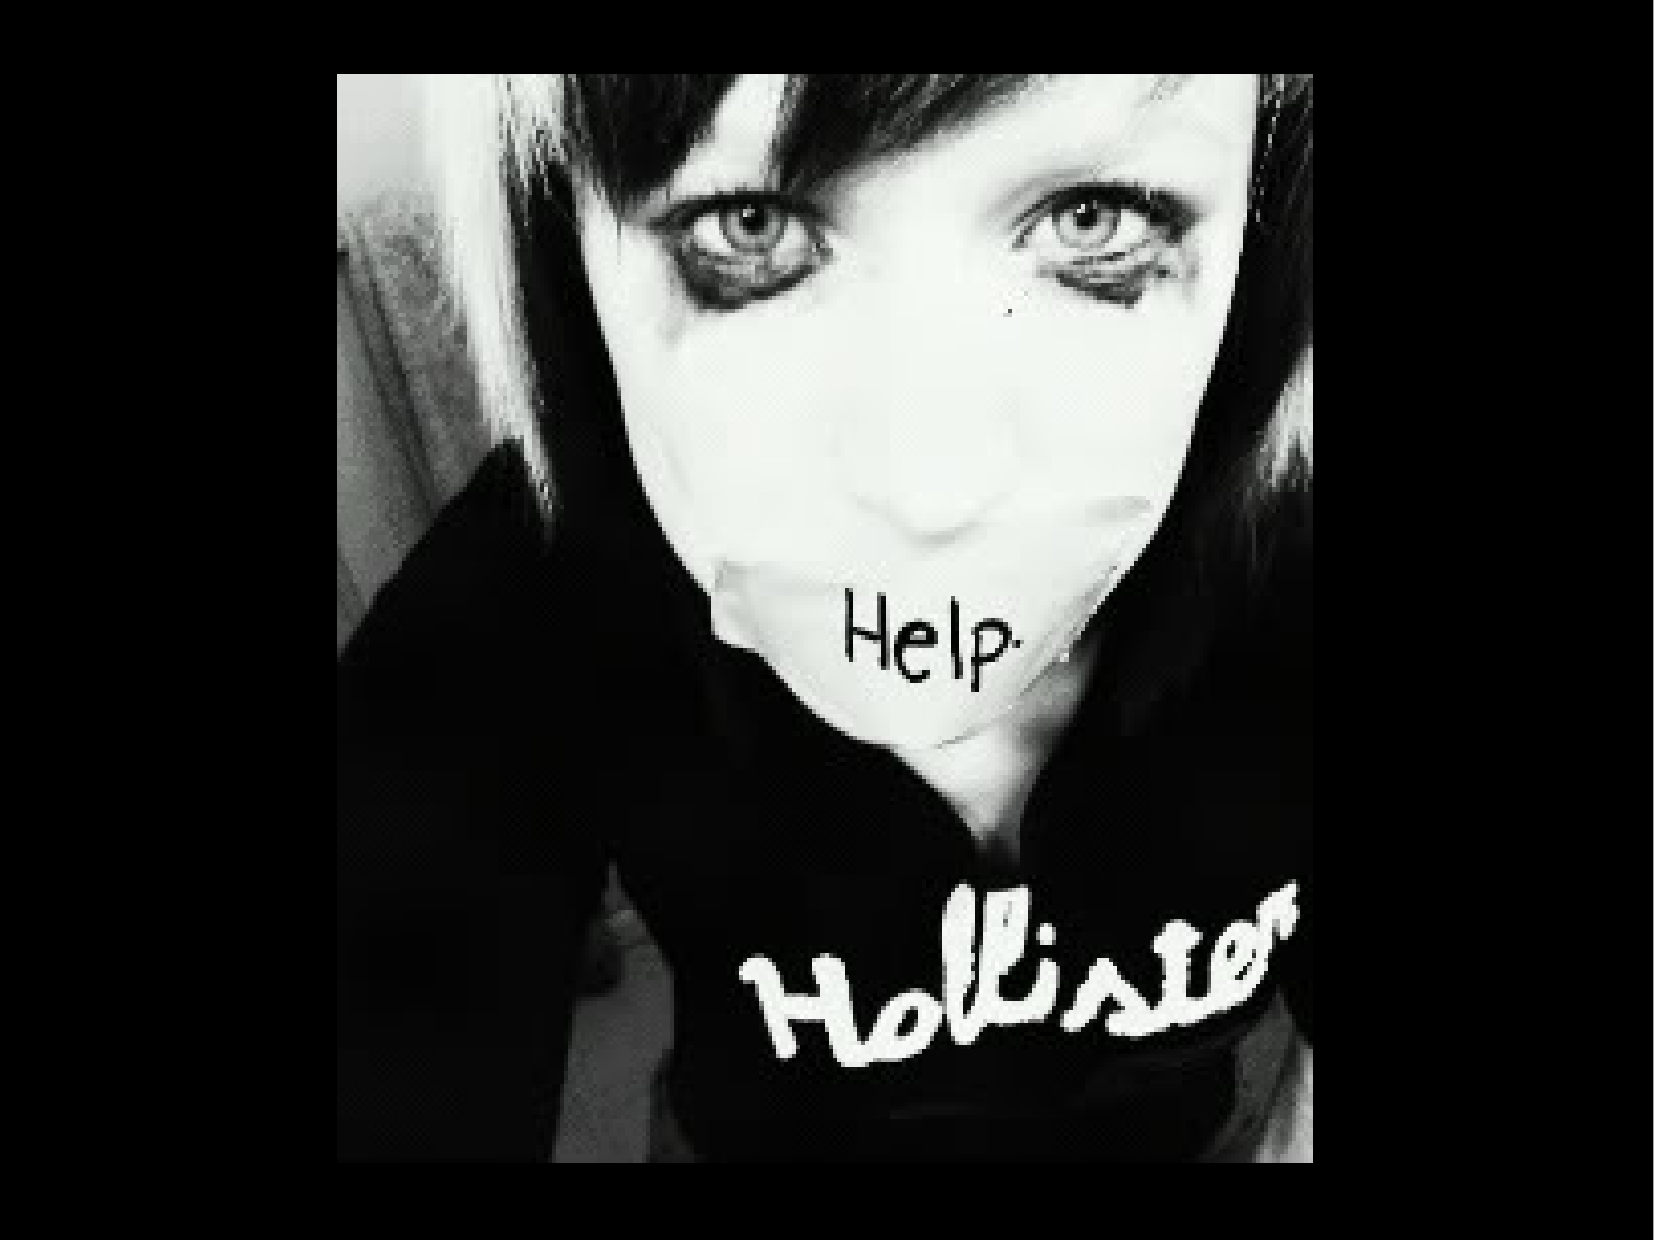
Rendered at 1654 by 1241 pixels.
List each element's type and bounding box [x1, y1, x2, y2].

picture [337, 74, 1313, 1163]
